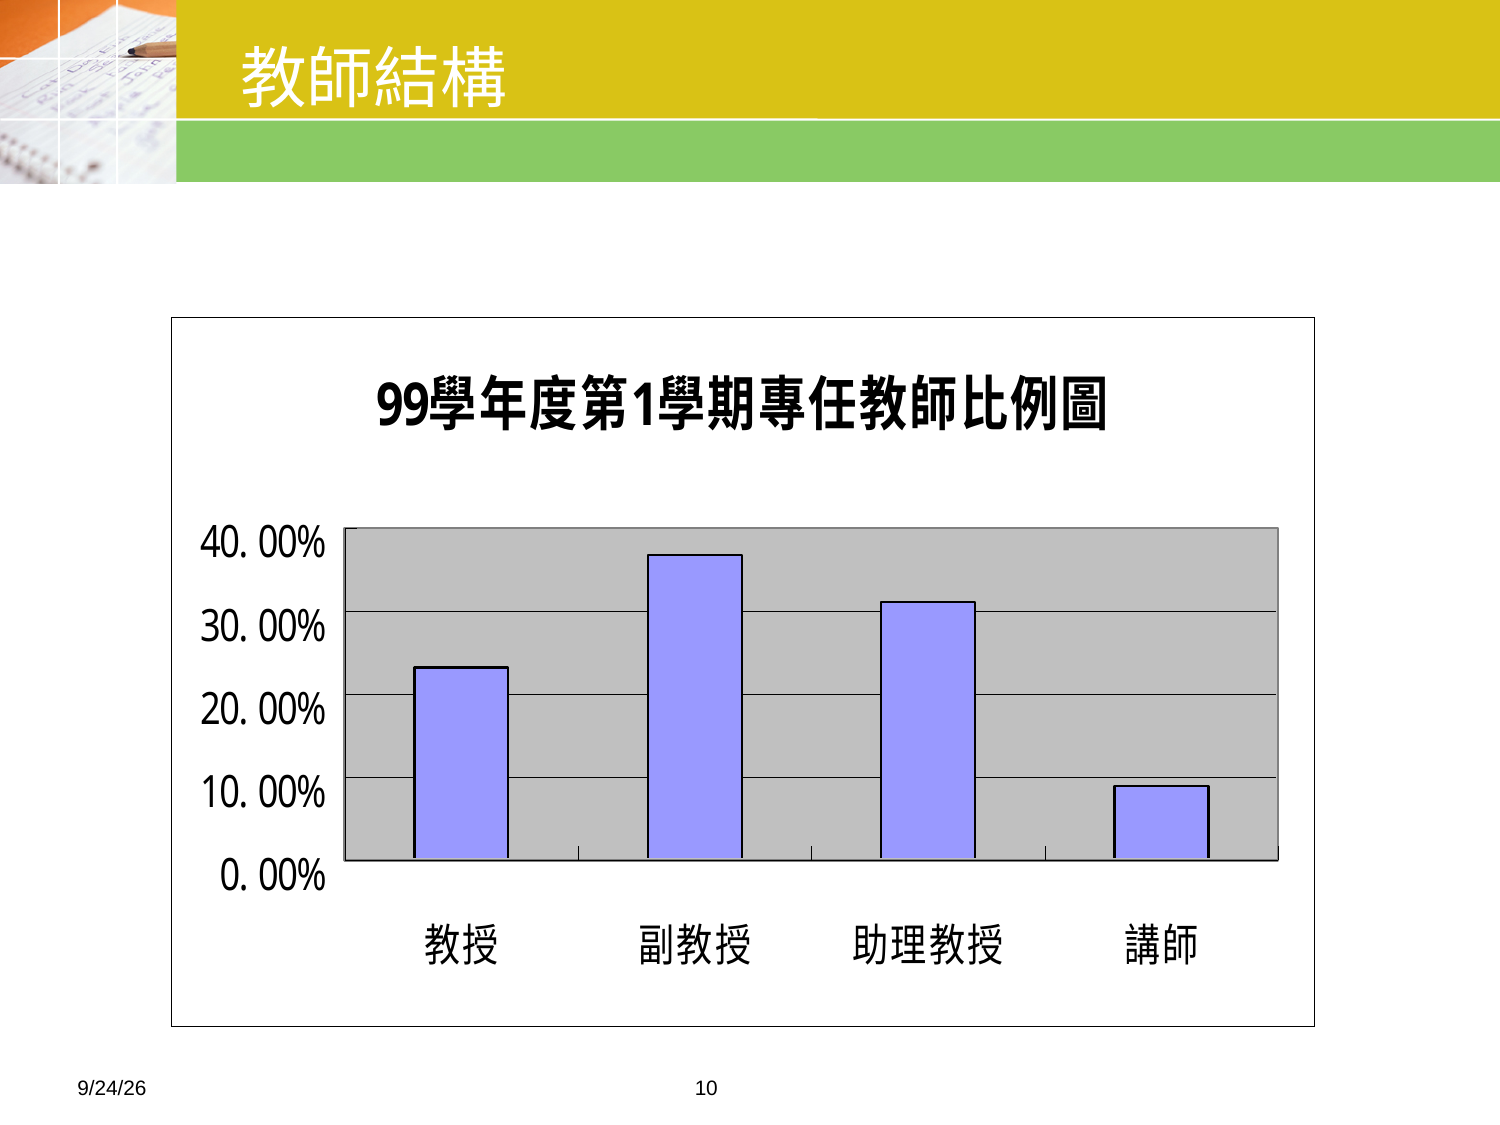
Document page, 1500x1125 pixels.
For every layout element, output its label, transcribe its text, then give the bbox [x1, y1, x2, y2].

chart [159, 302, 1329, 1042]
text_box [637, 1067, 775, 1111]
title 教師結構 [225, 28, 1388, 109]
text_box [62, 1067, 376, 1111]
